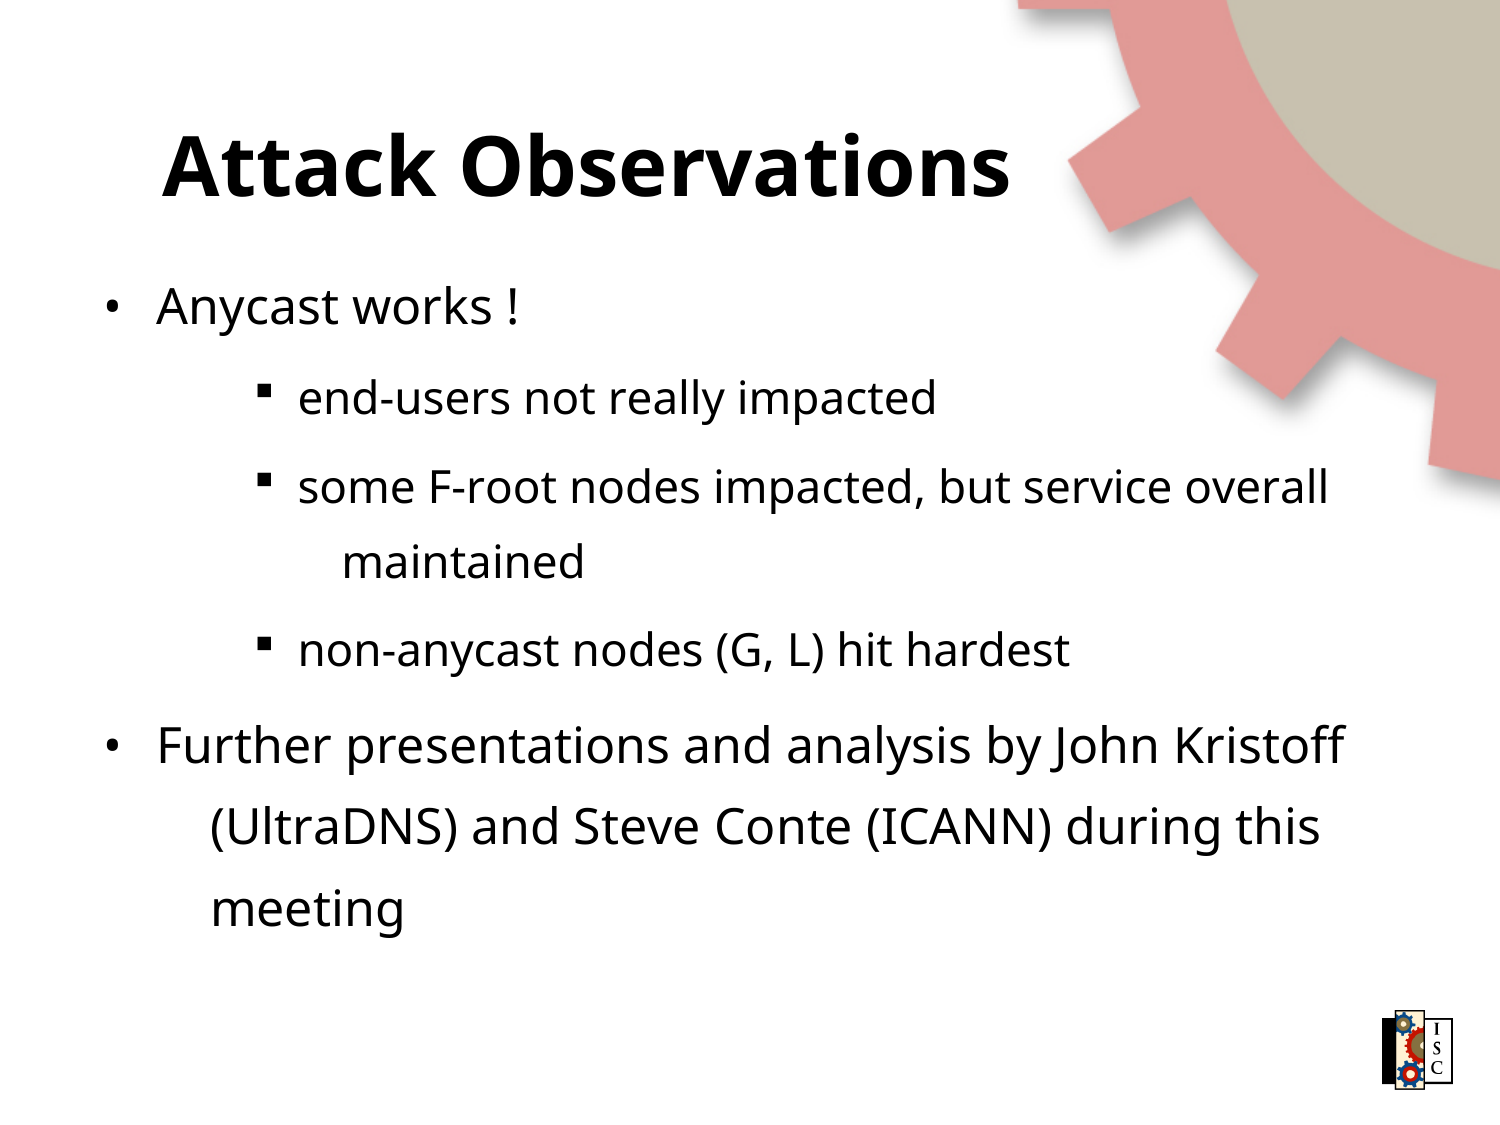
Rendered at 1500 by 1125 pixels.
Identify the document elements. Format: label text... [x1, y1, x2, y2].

picture [0, 0, 1500, 1125]
title Attack Observations [162, 26, 1472, 280]
list Anycast works ! end-users not really impacted some F-root nodes impacted, but service overall maintained non-anycast nodes (G, L) hit hardest Further presentations and analysis by John Kristoff (UltraDNS) and Steve Conte (ICANN) during this meeting [103, 258, 1418, 978]
